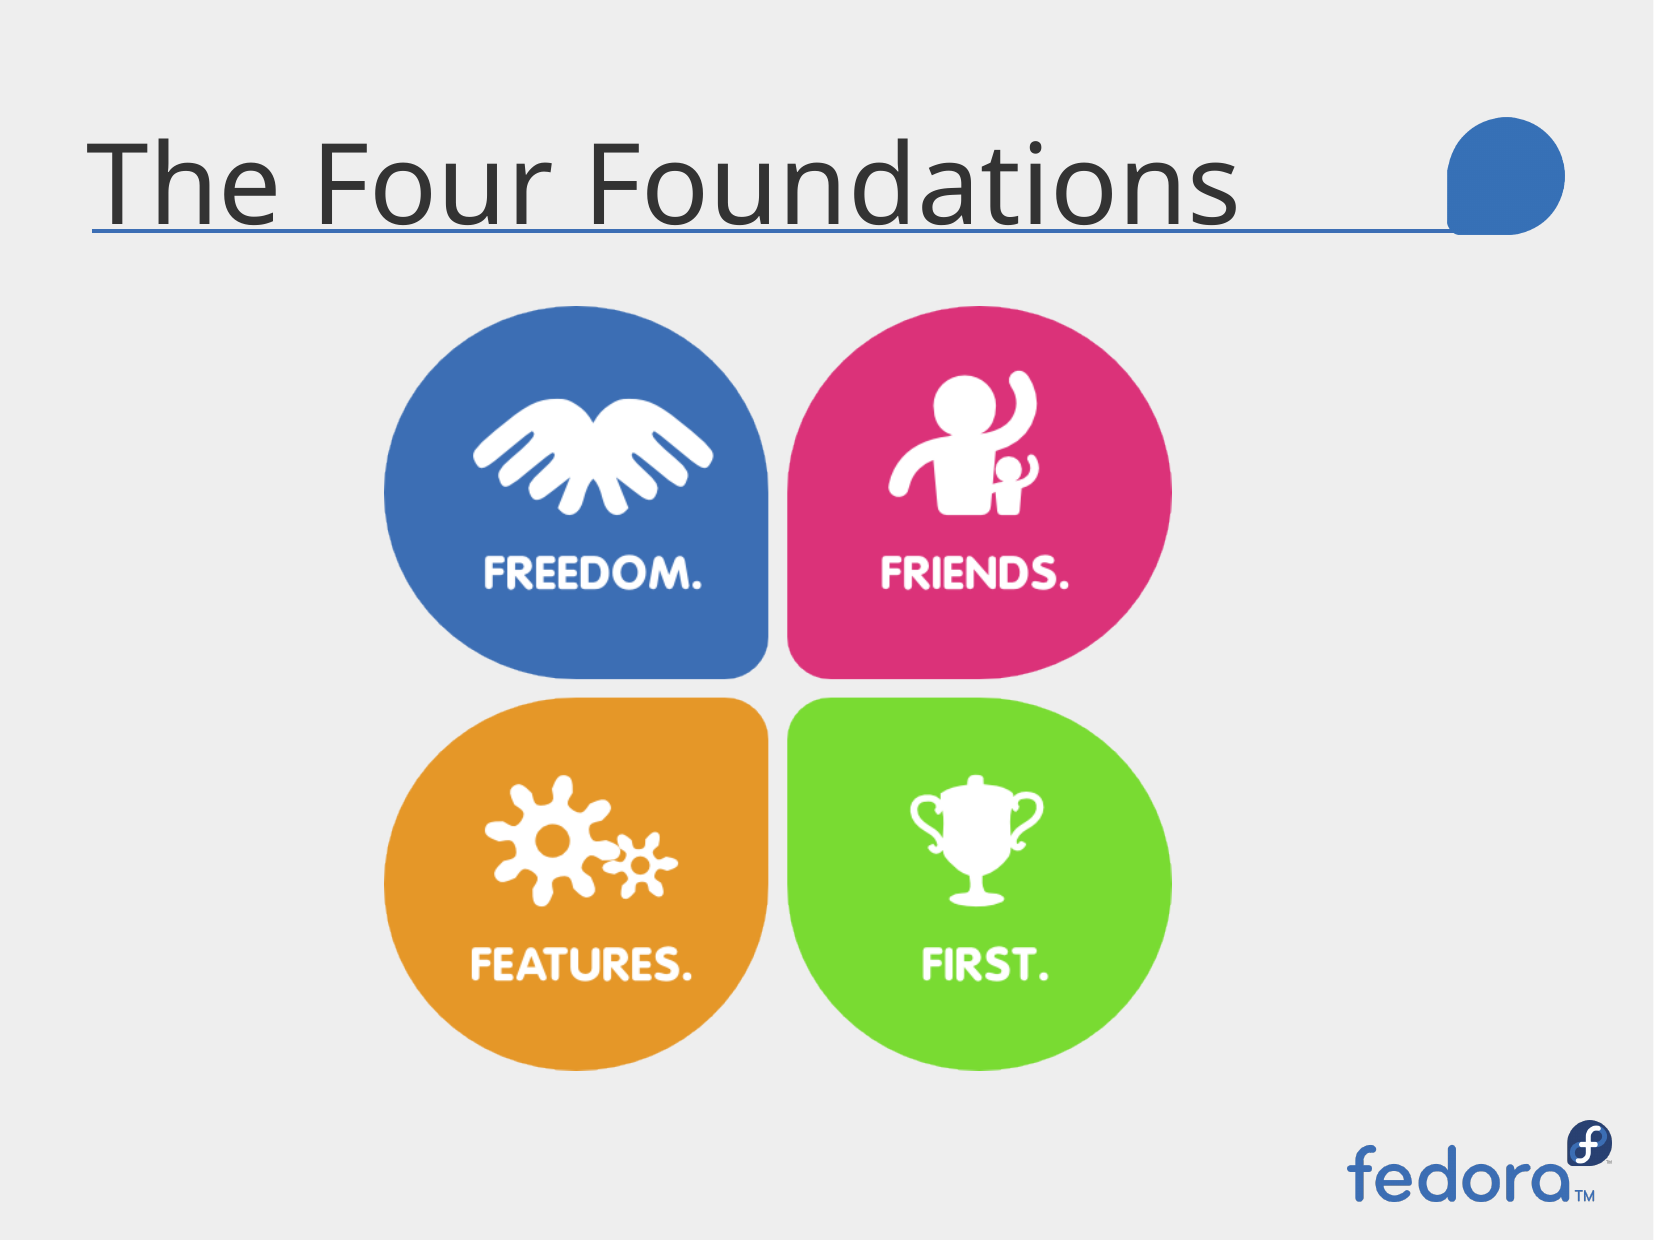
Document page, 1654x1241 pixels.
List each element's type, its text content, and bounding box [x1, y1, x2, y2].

picture [384, 306, 1172, 1071]
picture [1347, 1120, 1612, 1202]
title The Four Foundations [86, 111, 1575, 250]
